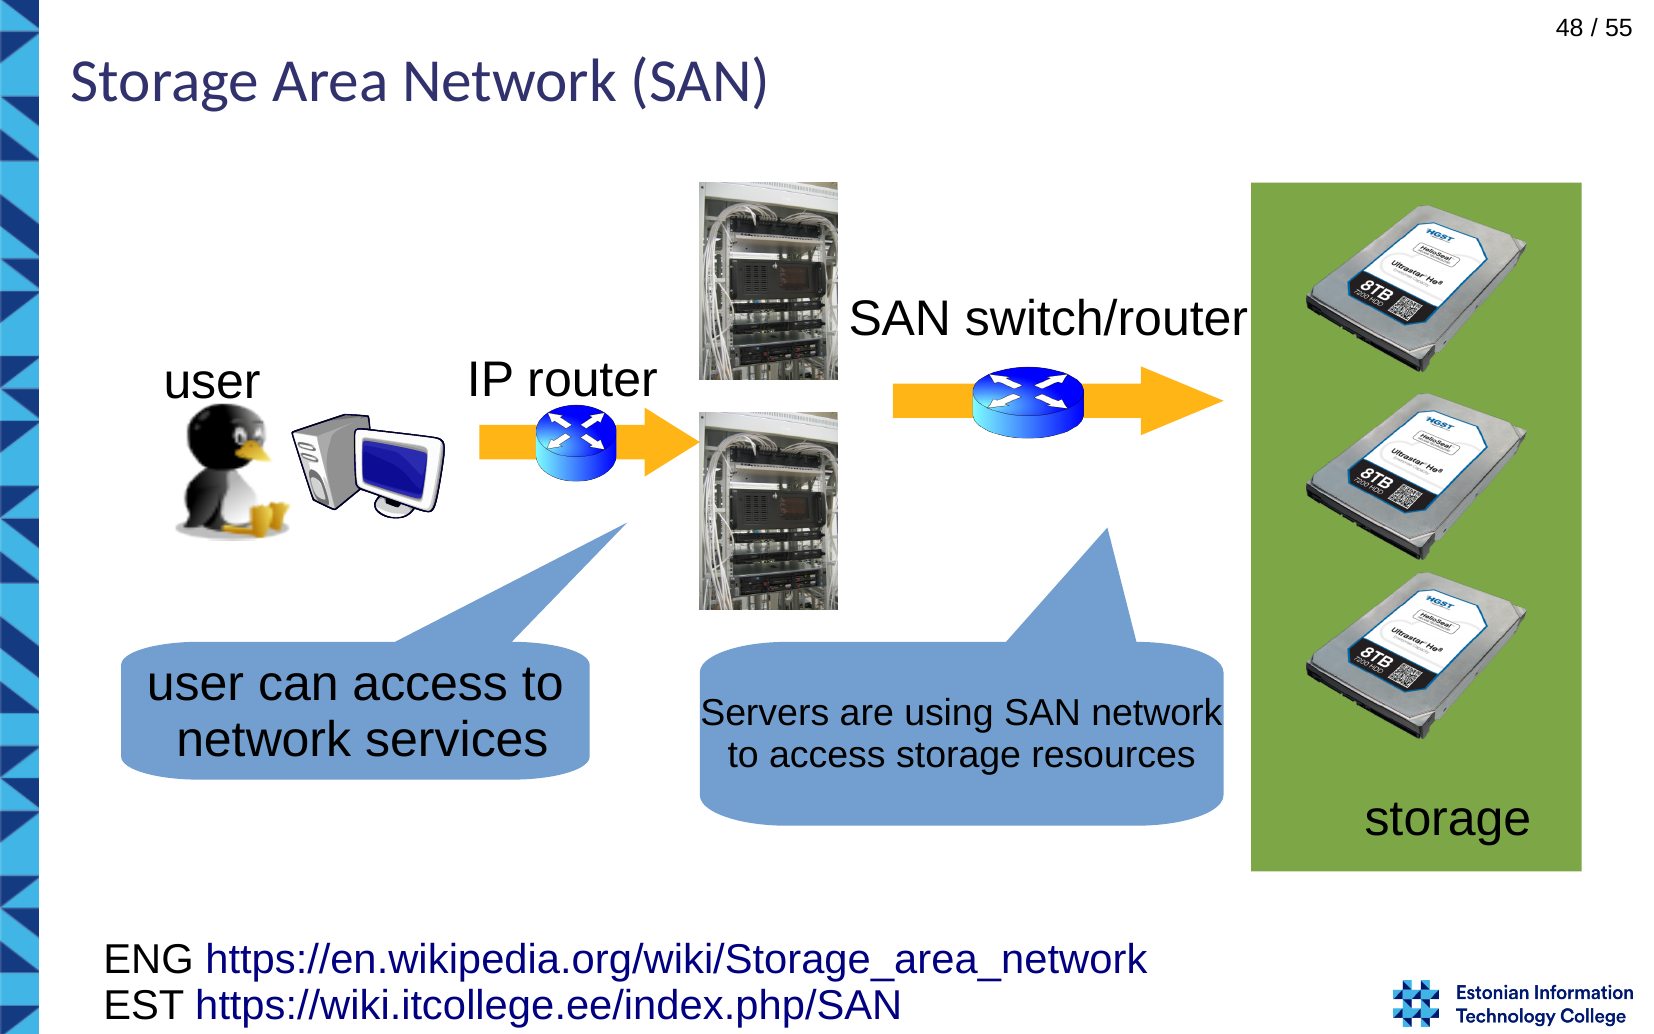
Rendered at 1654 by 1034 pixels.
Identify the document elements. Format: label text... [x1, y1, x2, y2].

picture [1393, 980, 1633, 1027]
text_box storage [1349, 782, 1547, 854]
picture [159, 384, 452, 546]
picture [534, 414, 618, 482]
text_box user can access to network services [121, 522, 628, 780]
text_box SAN switch/router [833, 283, 1264, 354]
picture [970, 366, 1086, 439]
text_box IP router [452, 343, 674, 414]
picture [699, 412, 838, 610]
picture [1306, 205, 1527, 372]
picture [1306, 572, 1527, 739]
picture [699, 182, 838, 380]
picture [1306, 393, 1527, 560]
text_box [479, 424, 534, 460]
text_box ENG https://en.wikipedia.org/wiki/Storage_area_network EST https://wiki.itcollege.ee/index.php/SAN [88, 928, 1193, 1034]
text_box user [148, 346, 325, 417]
text_box [1086, 366, 1224, 436]
text_box [618, 414, 700, 477]
text_box [1251, 182, 1582, 872]
title Storage Area Network (SAN) [70, 41, 1630, 130]
text_box [892, 383, 970, 418]
text_box Servers are using SAN network to access storage resources [699, 527, 1224, 826]
